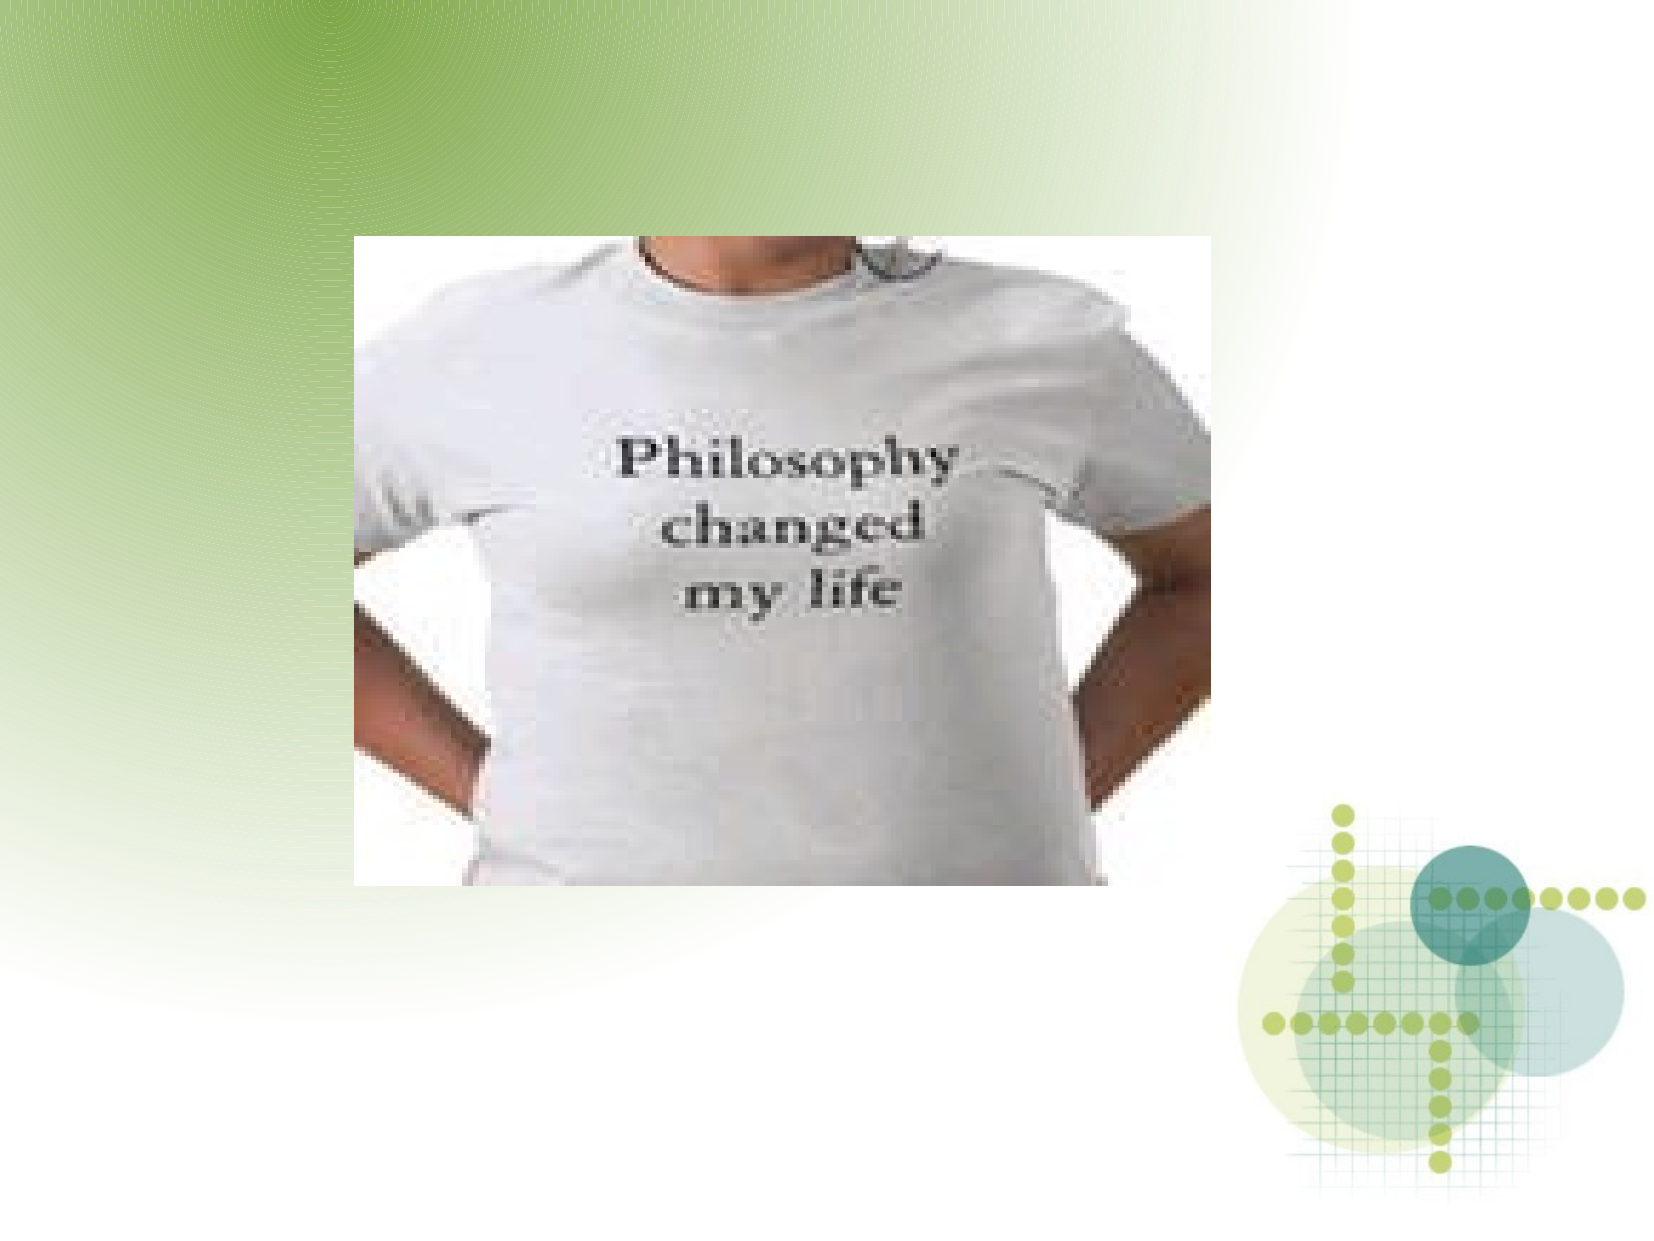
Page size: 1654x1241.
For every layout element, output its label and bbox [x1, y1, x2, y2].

picture [354, 236, 1211, 886]
picture [1224, 792, 1654, 1211]
